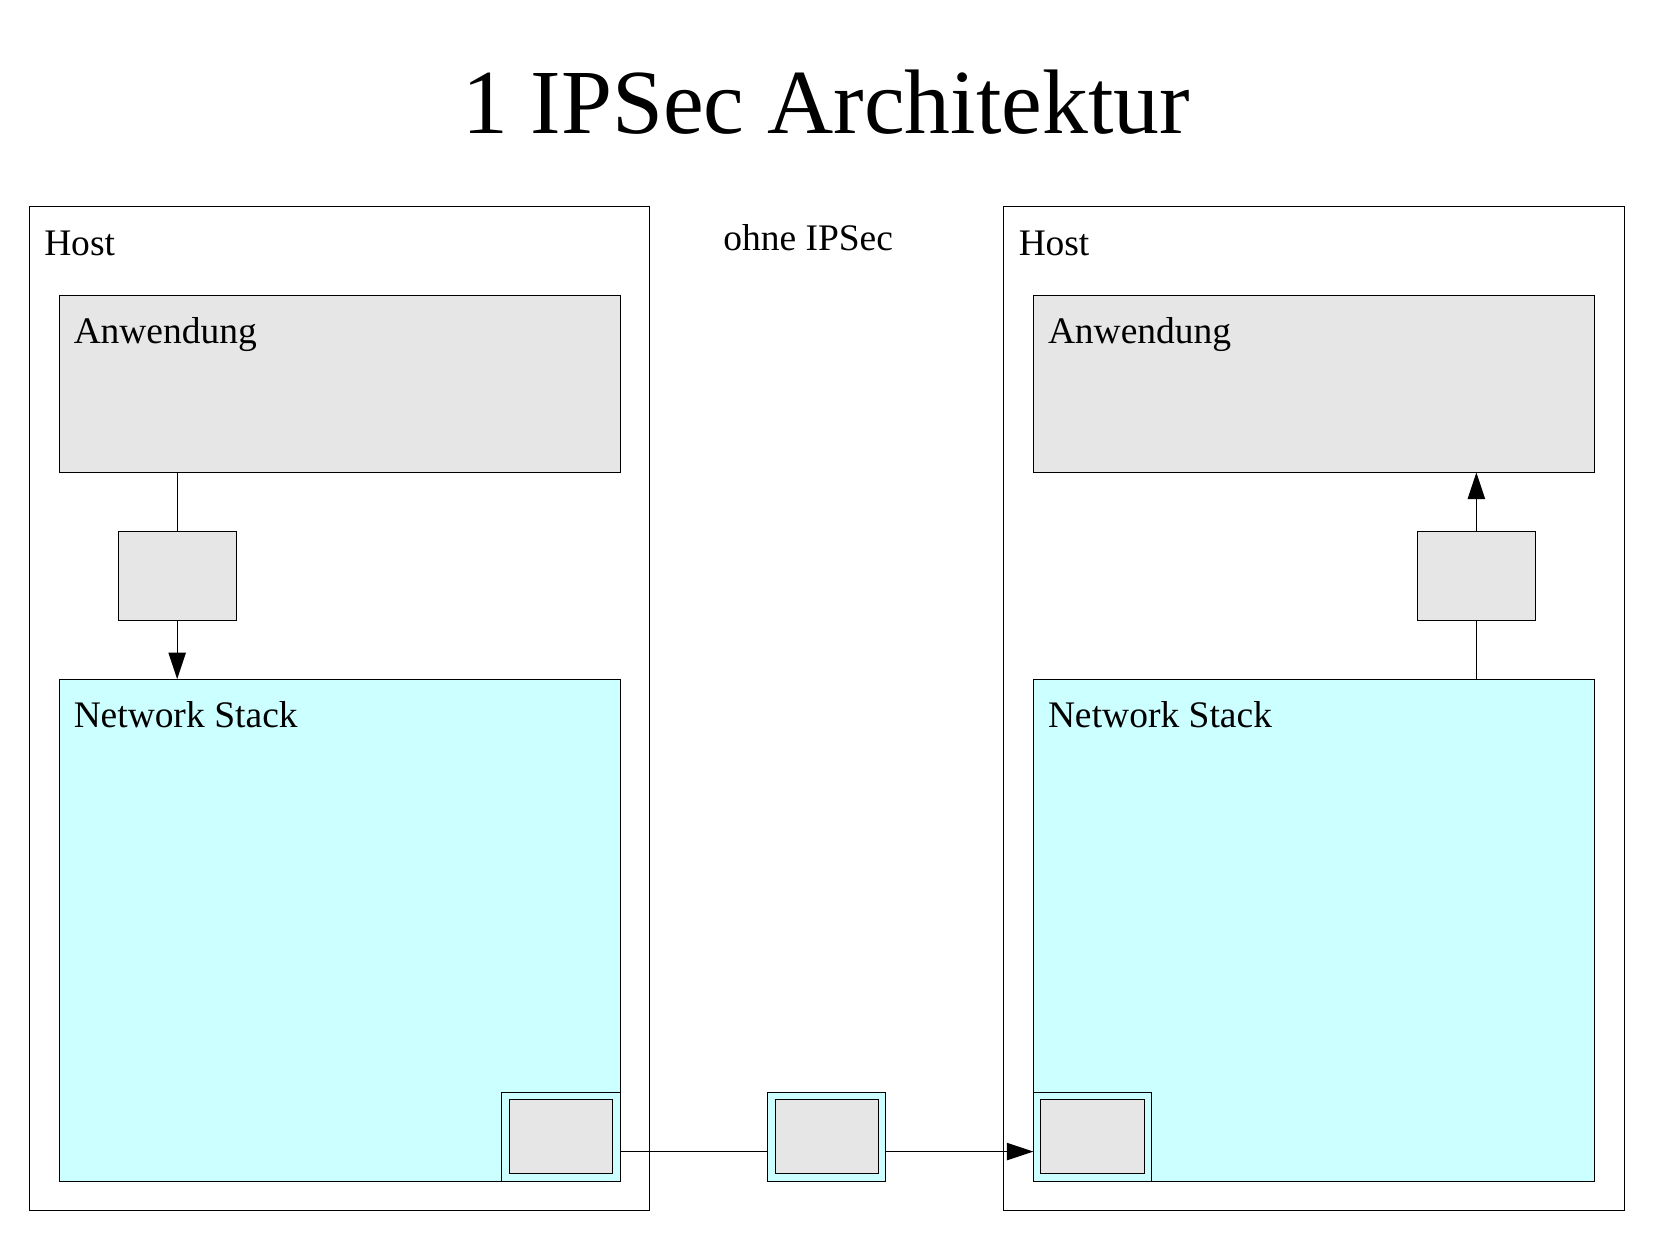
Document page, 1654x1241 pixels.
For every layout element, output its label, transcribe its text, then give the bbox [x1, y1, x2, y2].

text_box Anwendung [59, 295, 621, 473]
text_box ohne IPSec [708, 209, 906, 266]
title 1 IPSec Architektur [82, 49, 1571, 257]
text_box Network Stack [1033, 679, 1595, 1182]
text_box [767, 1092, 886, 1182]
text_box [1417, 531, 1536, 621]
text_box [118, 531, 237, 621]
text_box [501, 1092, 621, 1182]
text_box Host [1003, 206, 1625, 1211]
text_box Anwendung [1033, 295, 1595, 473]
text_box Host [29, 206, 650, 1211]
text_box Network Stack [59, 679, 621, 1182]
text_box [1033, 1092, 1152, 1182]
